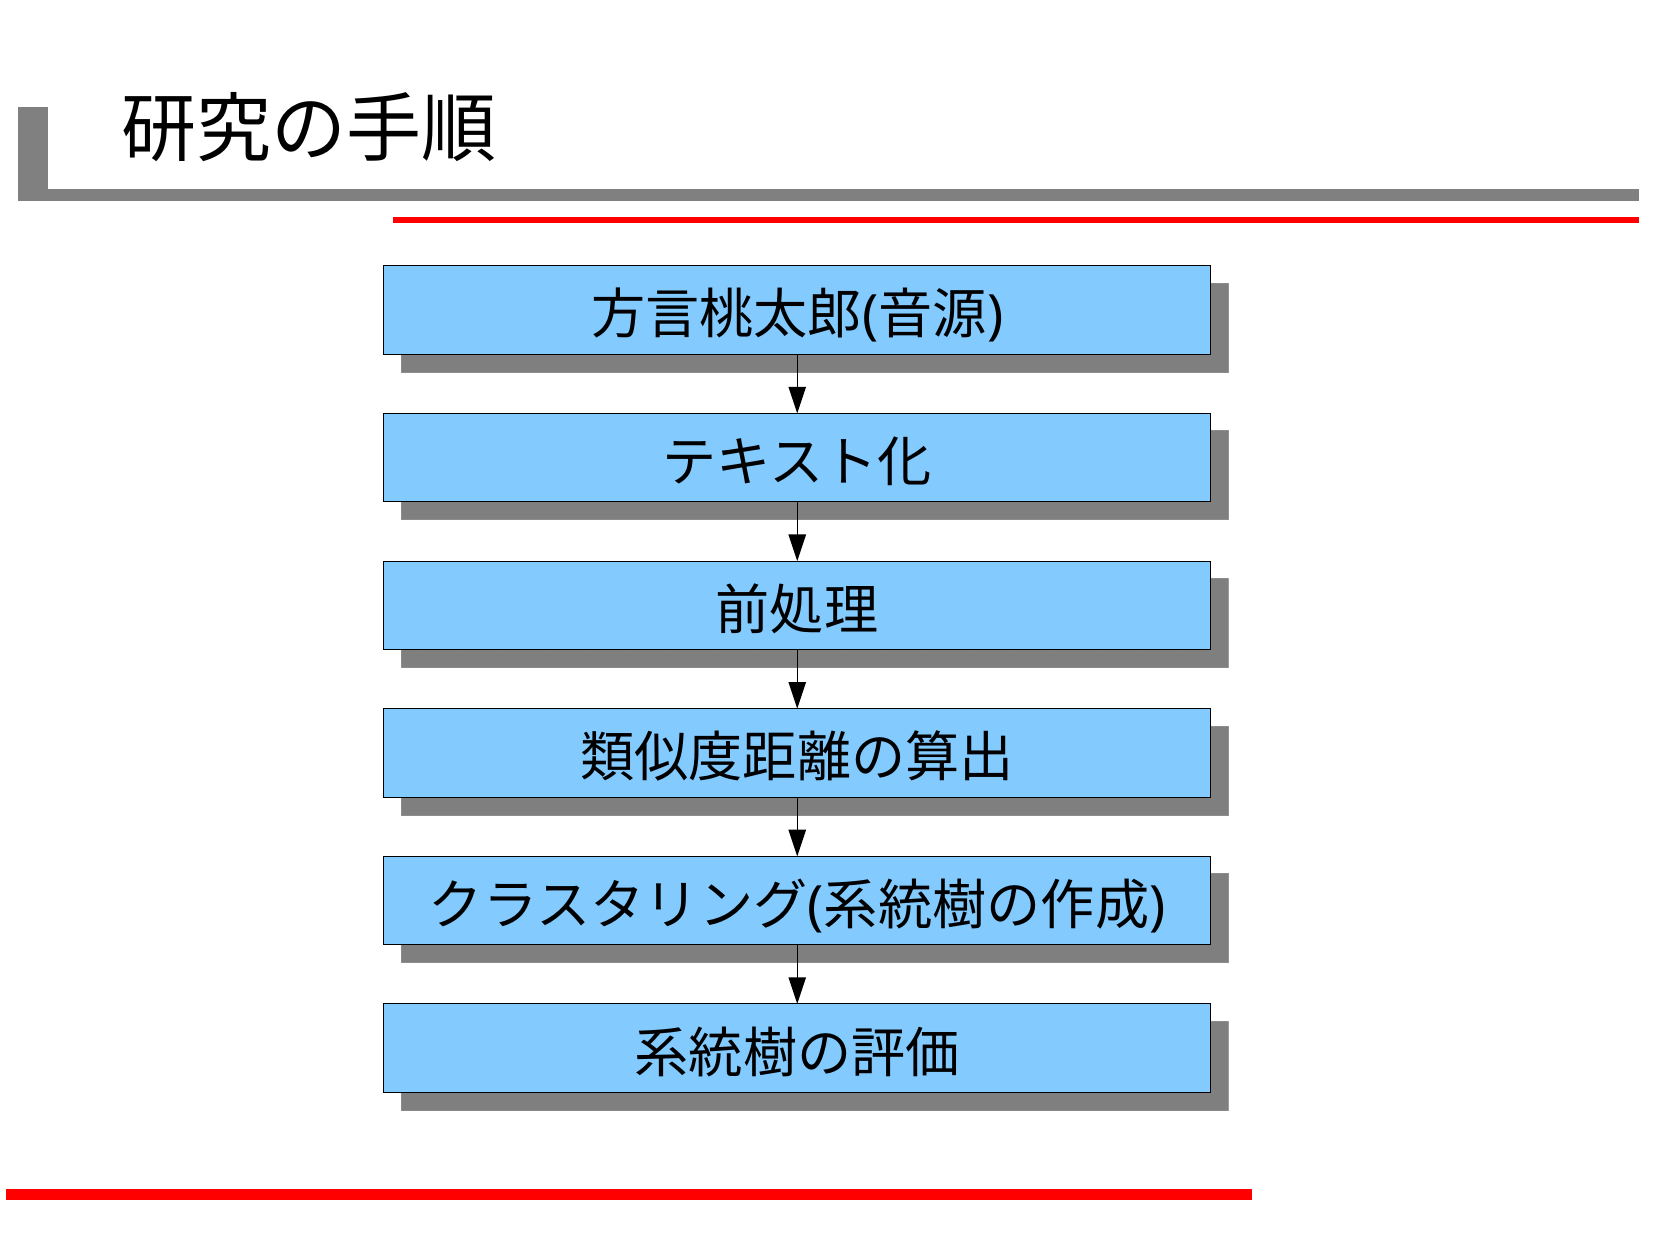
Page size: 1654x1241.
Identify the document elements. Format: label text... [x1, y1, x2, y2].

text_box クラスタリング(系統樹の作成) [383, 856, 1211, 945]
text_box 前処理 [383, 561, 1211, 650]
title 研究の手順 [121, 18, 1534, 226]
text_box 類似度距離の算出 [383, 708, 1211, 798]
text_box 方言桃太郎(音源) [383, 265, 1211, 355]
text_box テキスト化 [383, 413, 1211, 502]
text_box 系統樹の評価 [383, 1003, 1211, 1093]
